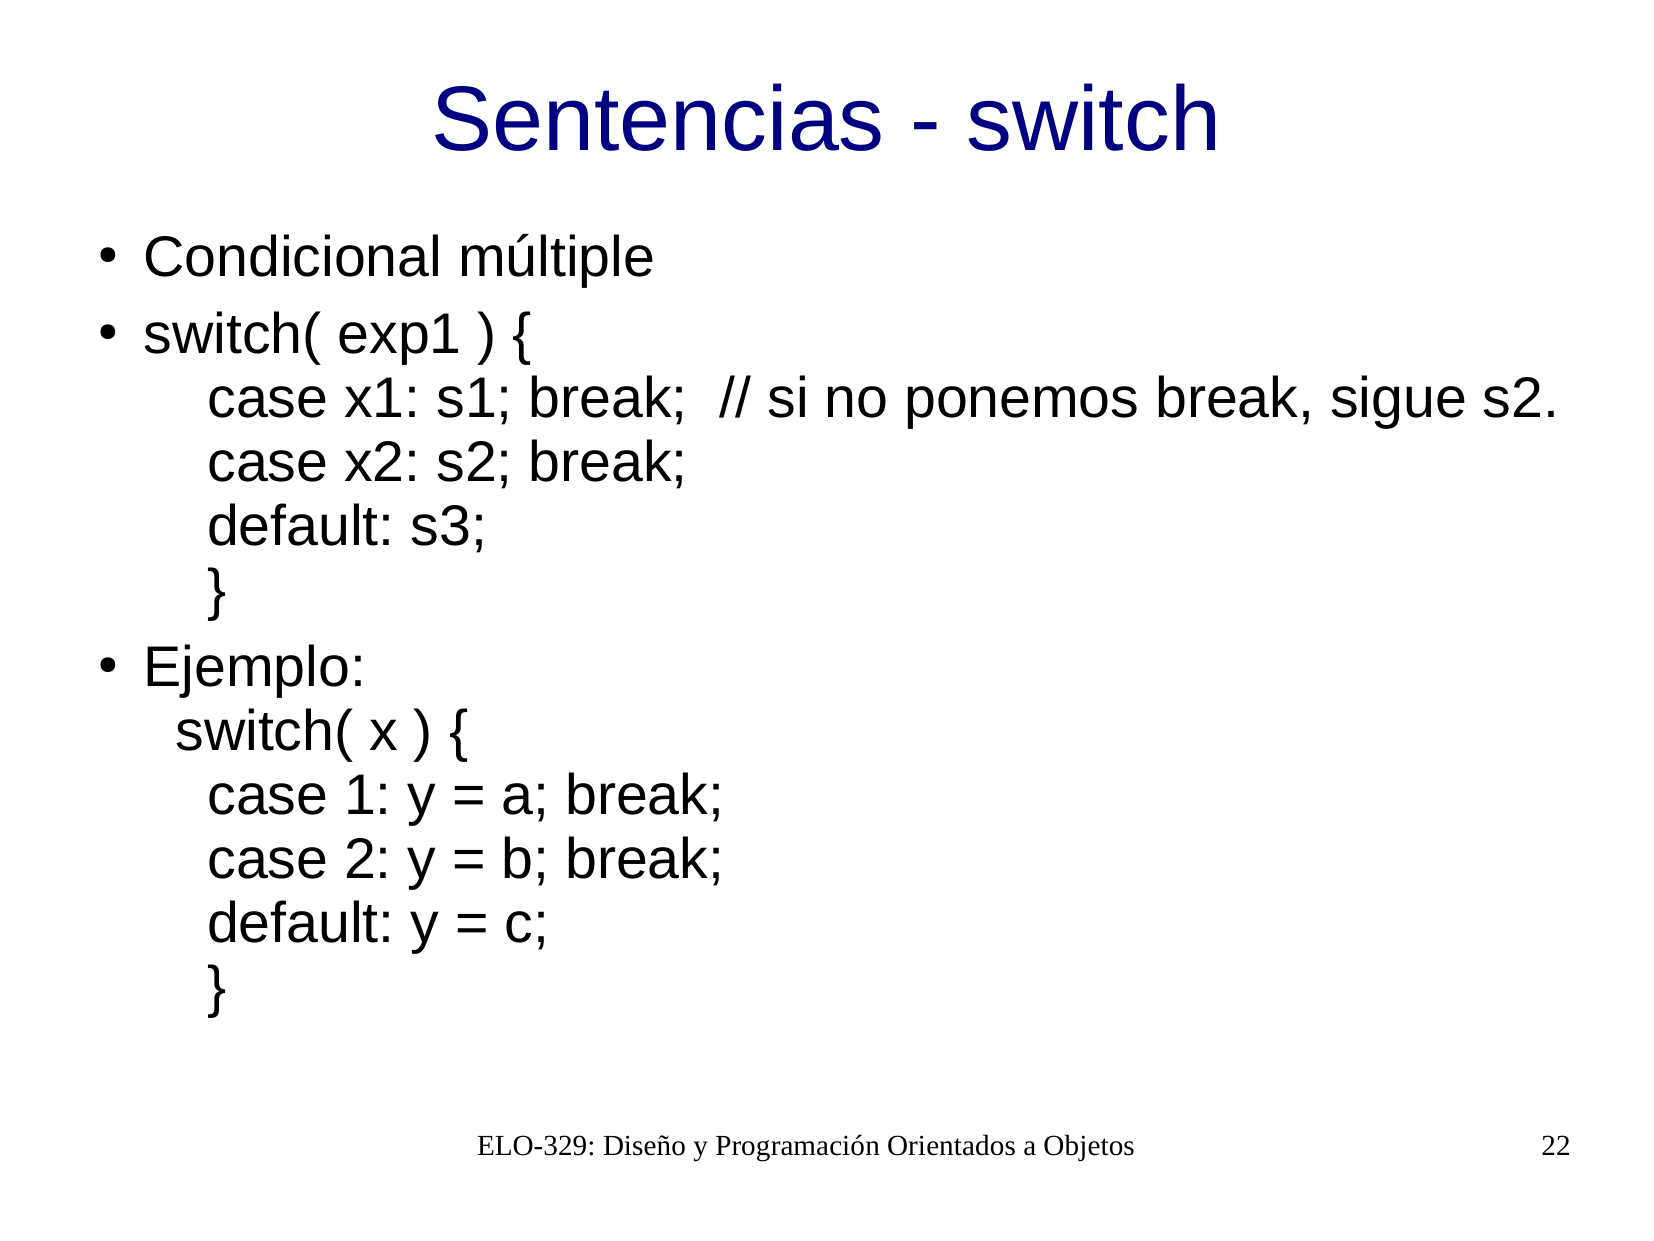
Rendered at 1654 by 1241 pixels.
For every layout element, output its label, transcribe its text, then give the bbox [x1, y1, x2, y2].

title Sentencias - switch [82, 56, 1571, 181]
list Condicional múltiple switch( exp1 ) { case x1: s1; break; // si no ponemos break, sigue s2. case x2: s2; break; default: s3; } Ejemplo: switch( x ) { case 1: y = a; break; case 2: y = b; break; default: y = c; } [82, 225, 1571, 1044]
